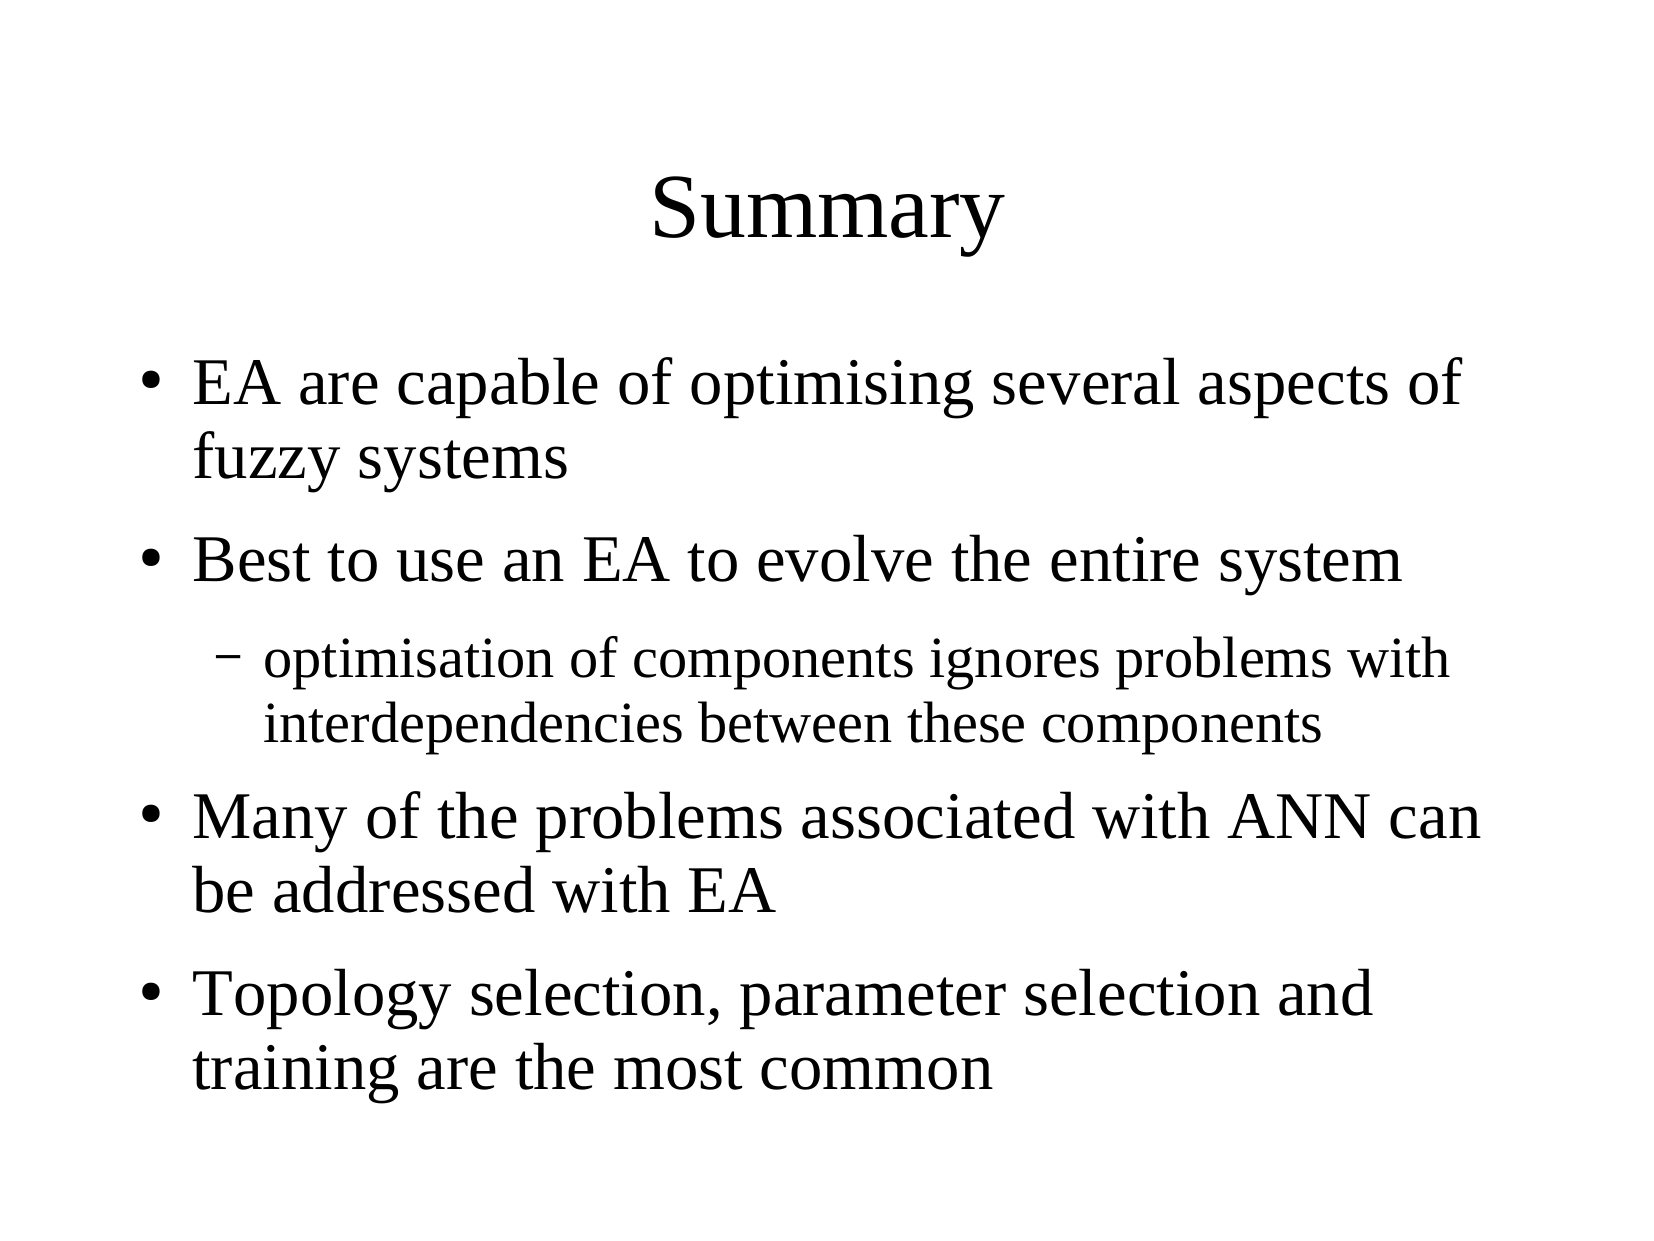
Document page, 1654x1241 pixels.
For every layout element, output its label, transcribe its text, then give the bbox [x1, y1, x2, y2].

title Summary [121, 102, 1534, 311]
list EA are capable of optimising several aspects of fuzzy systems Best to use an EA to evolve the entire system optimisation of components ignores problems with interdependencies between these components Many of the problems associated with ANN can be addressed with EA Topology selection, parameter selection and training are the most common [121, 344, 1534, 1127]
